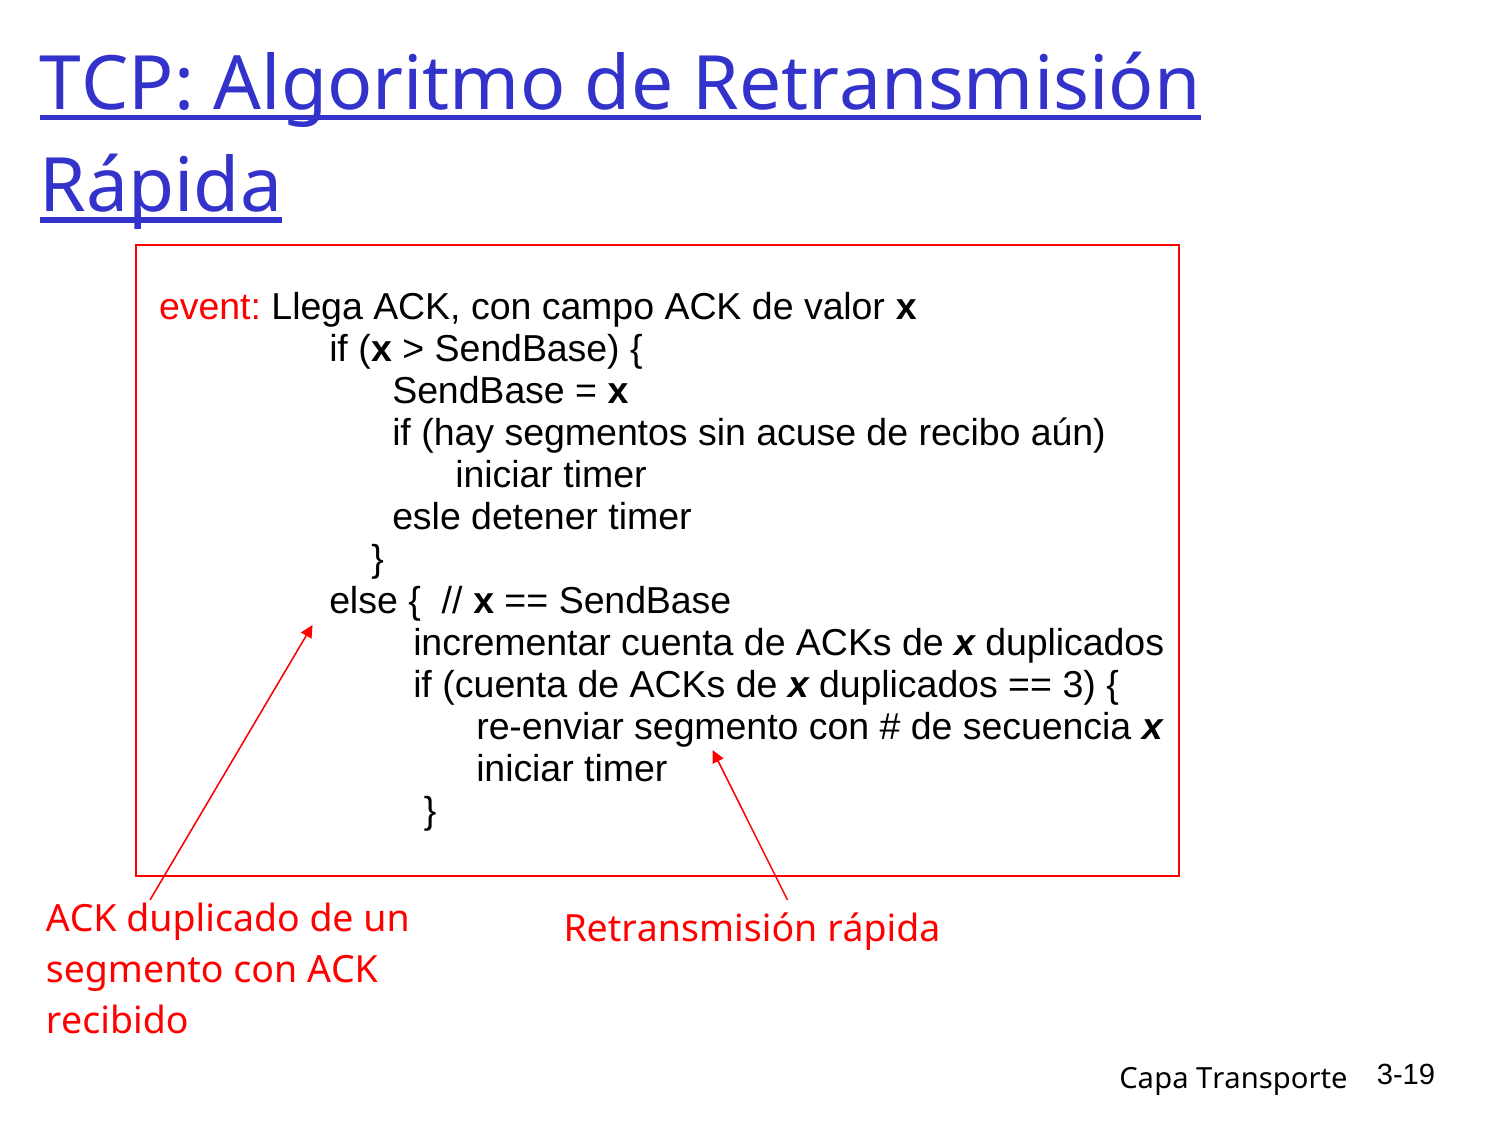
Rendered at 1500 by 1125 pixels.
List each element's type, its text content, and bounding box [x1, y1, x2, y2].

text_box Retransmisión rápida [548, 894, 956, 961]
title TCP: Algoritmo de Retransmisión Rápida [24, 36, 1476, 227]
text_box event: Llega ACK, con campo ACK de valor x if (x > SendBase) { SendBase = x if (hay segmentos sin acuse de recibo aún) iniciar timer esle detener timer } else { // x == SendBase incrementar cuenta de ACKs de x duplicados if (cuenta de ACKs de x duplicados == 3) { re-enviar segmento con # de secuencia x iniciar timer } [136, 244, 1179, 876]
text_box ACK duplicado de un segmento con ACK recibido [31, 883, 426, 1053]
